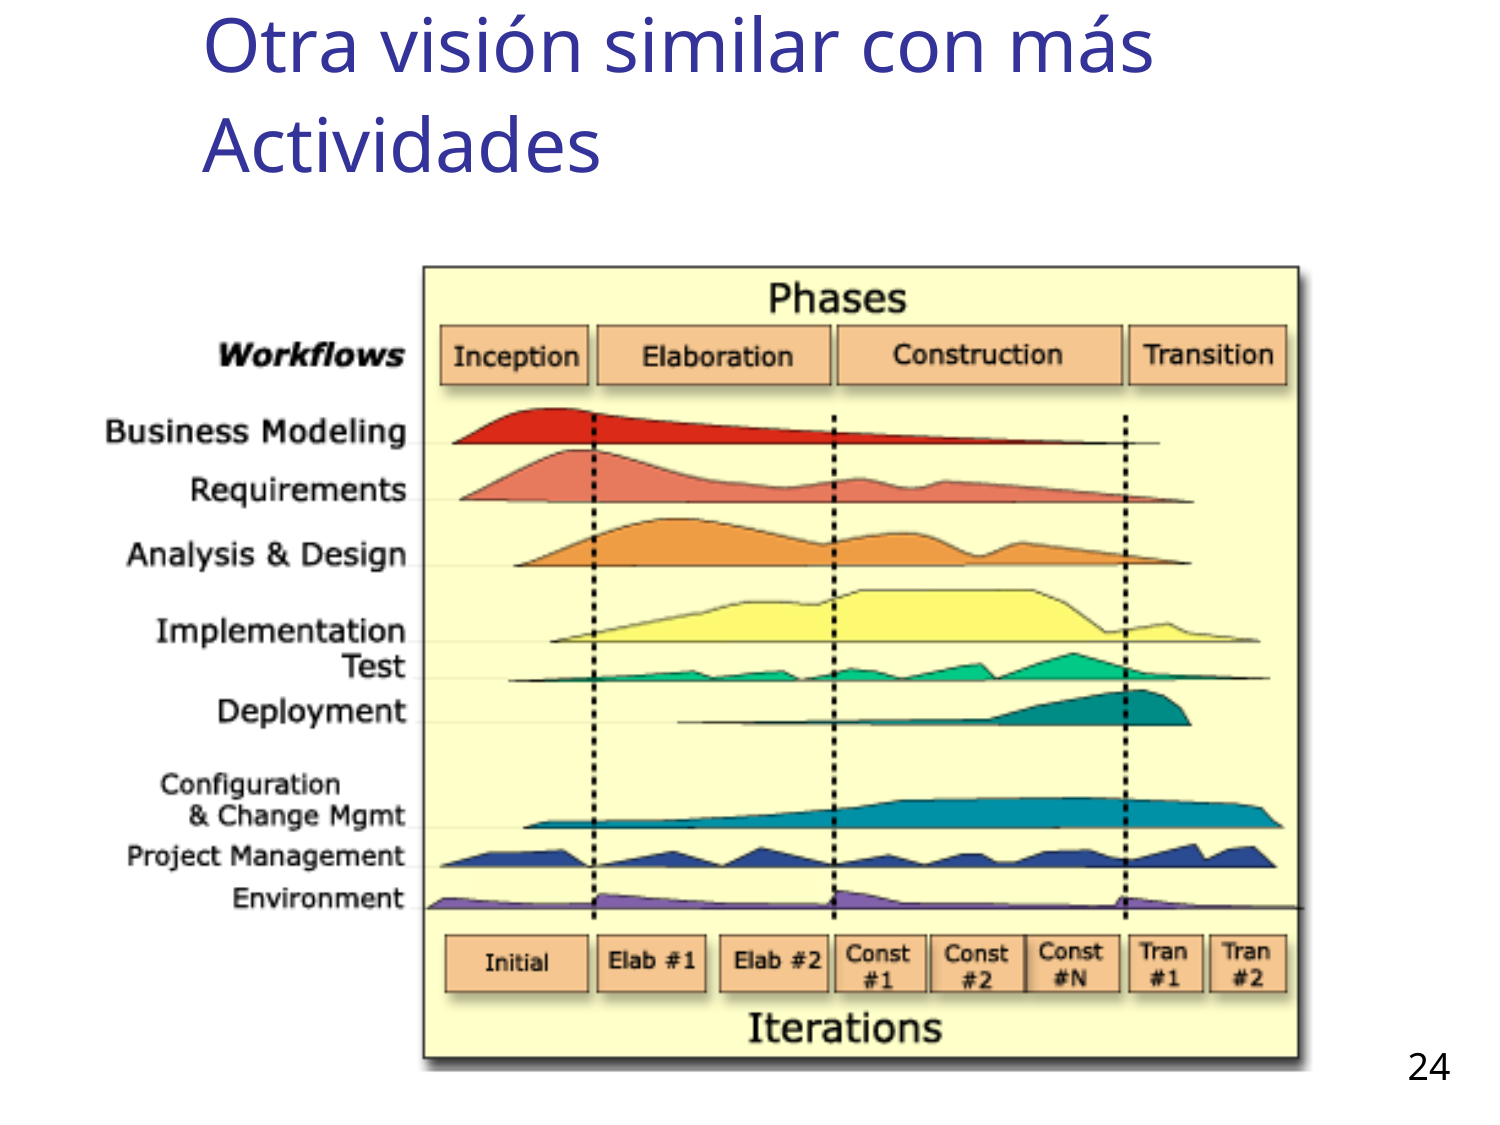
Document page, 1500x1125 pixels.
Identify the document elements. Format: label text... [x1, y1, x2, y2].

title Otra visión similar con más Actividades [187, 4, 1466, 201]
chart [68, 242, 1369, 1099]
